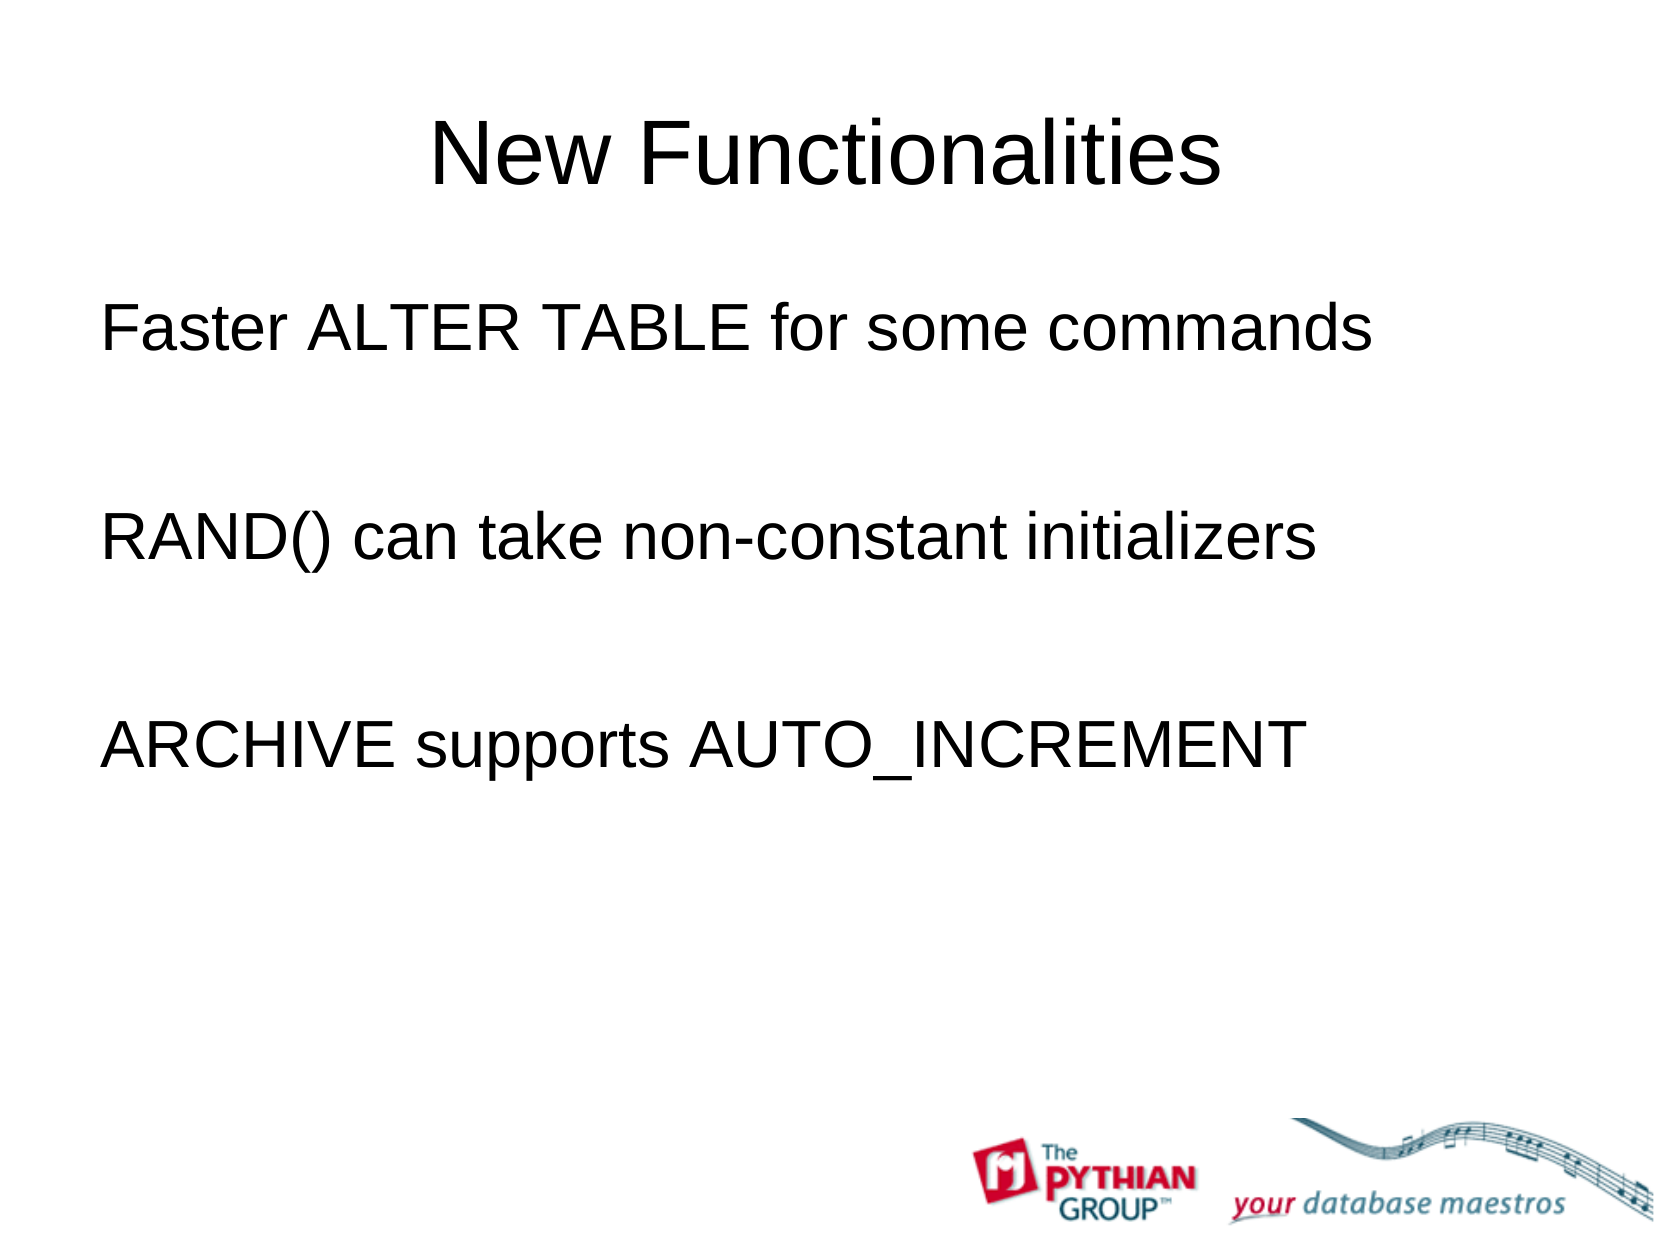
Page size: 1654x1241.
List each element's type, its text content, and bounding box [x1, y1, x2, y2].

picture [955, 1118, 1654, 1241]
title New Functionalities [82, 49, 1571, 257]
list Faster ALTER TABLE for some commands RAND() can take non-constant initializers ARCHIVE supports AUTO_INCREMENT [82, 290, 1571, 1094]
